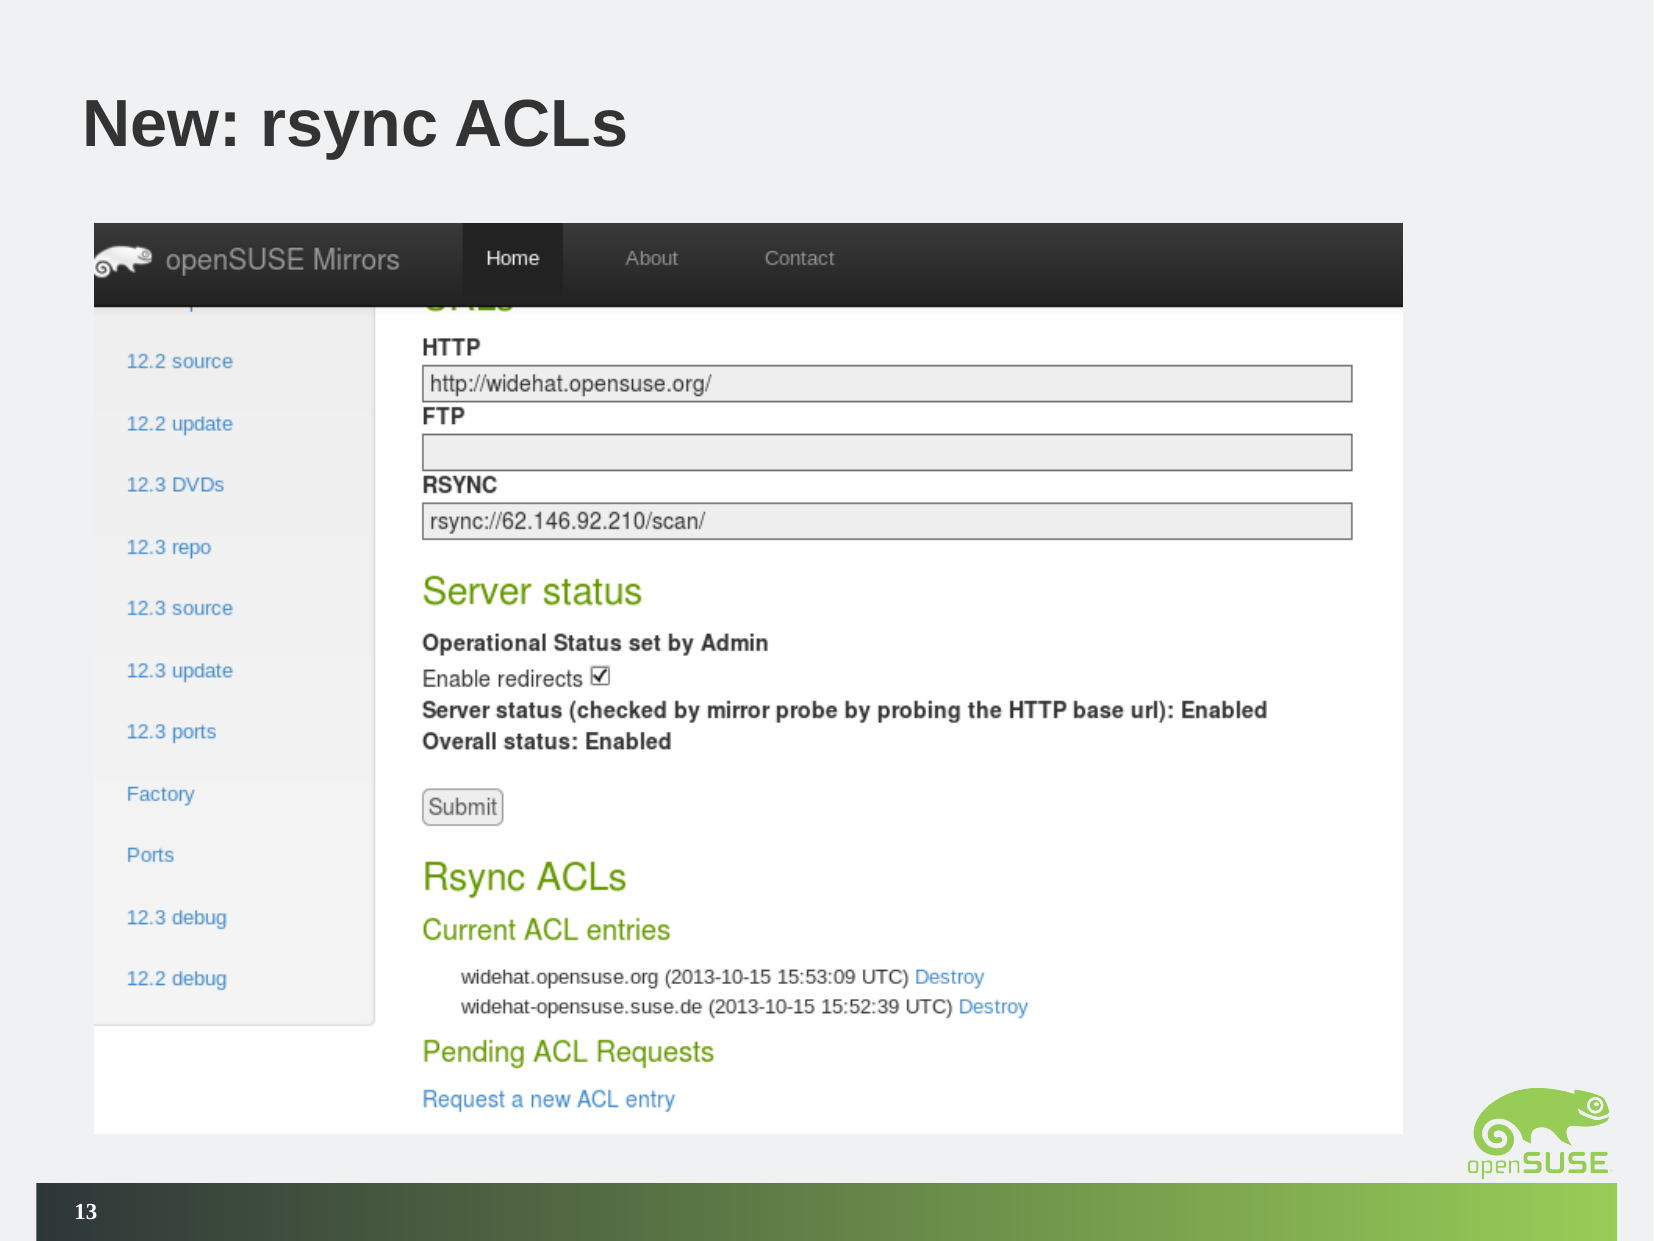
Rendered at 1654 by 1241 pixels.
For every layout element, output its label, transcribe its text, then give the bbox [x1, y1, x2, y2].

picture [0, 0, 1654, 1241]
title New: rsync ACLs [82, 49, 1571, 198]
